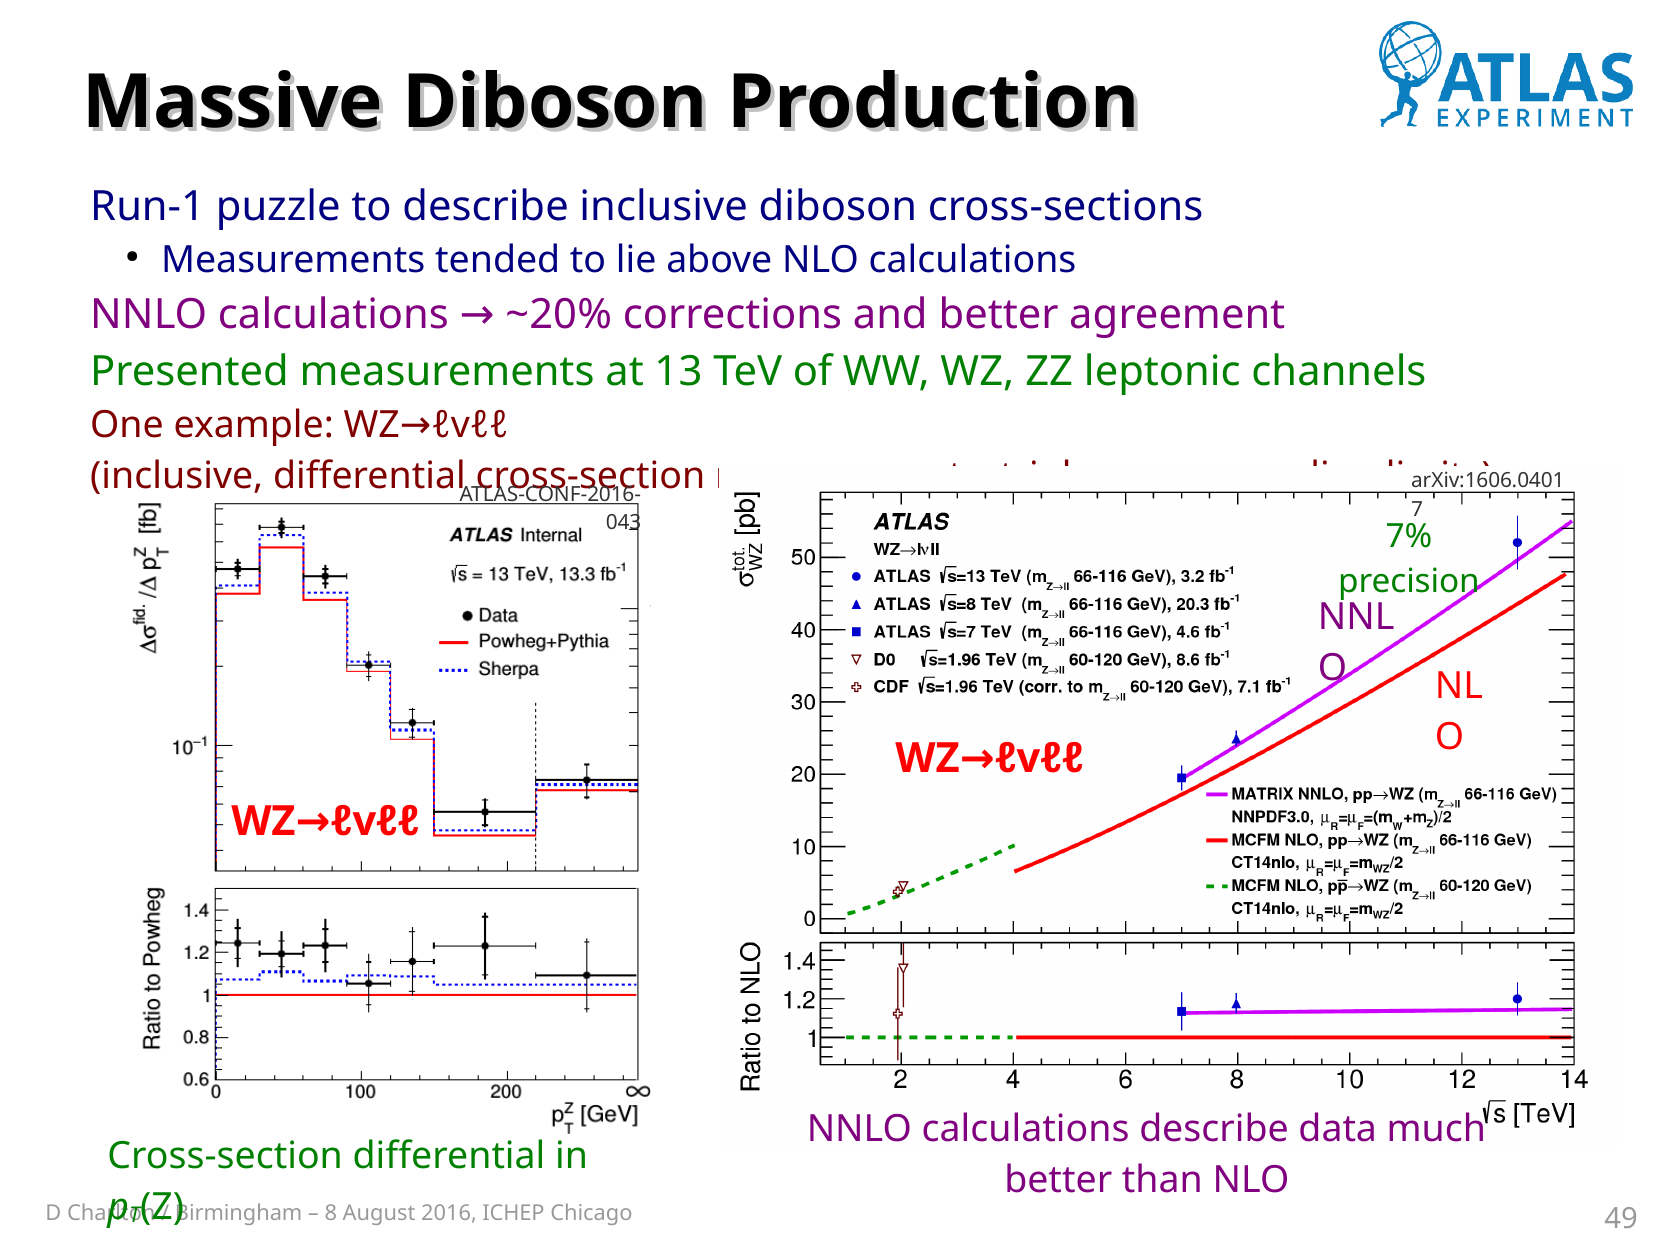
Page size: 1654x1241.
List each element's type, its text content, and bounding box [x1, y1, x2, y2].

title Massive Diboson Production [82, 49, 1331, 148]
text_box NNLO calculations describe data much better than NLO [789, 1093, 1505, 1197]
text_box NLO [1420, 650, 1522, 710]
picture [1379, 21, 1633, 127]
picture [719, 466, 1621, 1148]
text_box arXiv:1606.04017 [1396, 458, 1589, 498]
text_box Run-1 puzzle to describe inclusive diboson cross-sections Measurements tended to lie above NLO calculations NNLO calculations → ~20% corrections and better agreement Presented measurements at 13 TeV of WW, WZ, ZZ leptonic channels One example: WZ→ℓvℓℓ (inclusive, differential cross-section measurements, triple gauge coupling limits) [75, 168, 1556, 461]
text_box NNLO [1303, 582, 1433, 641]
text_box Cross-section differential in pT(Z) [92, 1121, 686, 1192]
text_box ATLAS-CONF-2016-043 [415, 471, 656, 511]
text_box WZ→ℓvℓℓ [228, 791, 433, 847]
picture [125, 496, 651, 1121]
text_box WZ→ℓvℓℓ [880, 720, 1142, 784]
text_box 7% precision [1299, 504, 1519, 559]
